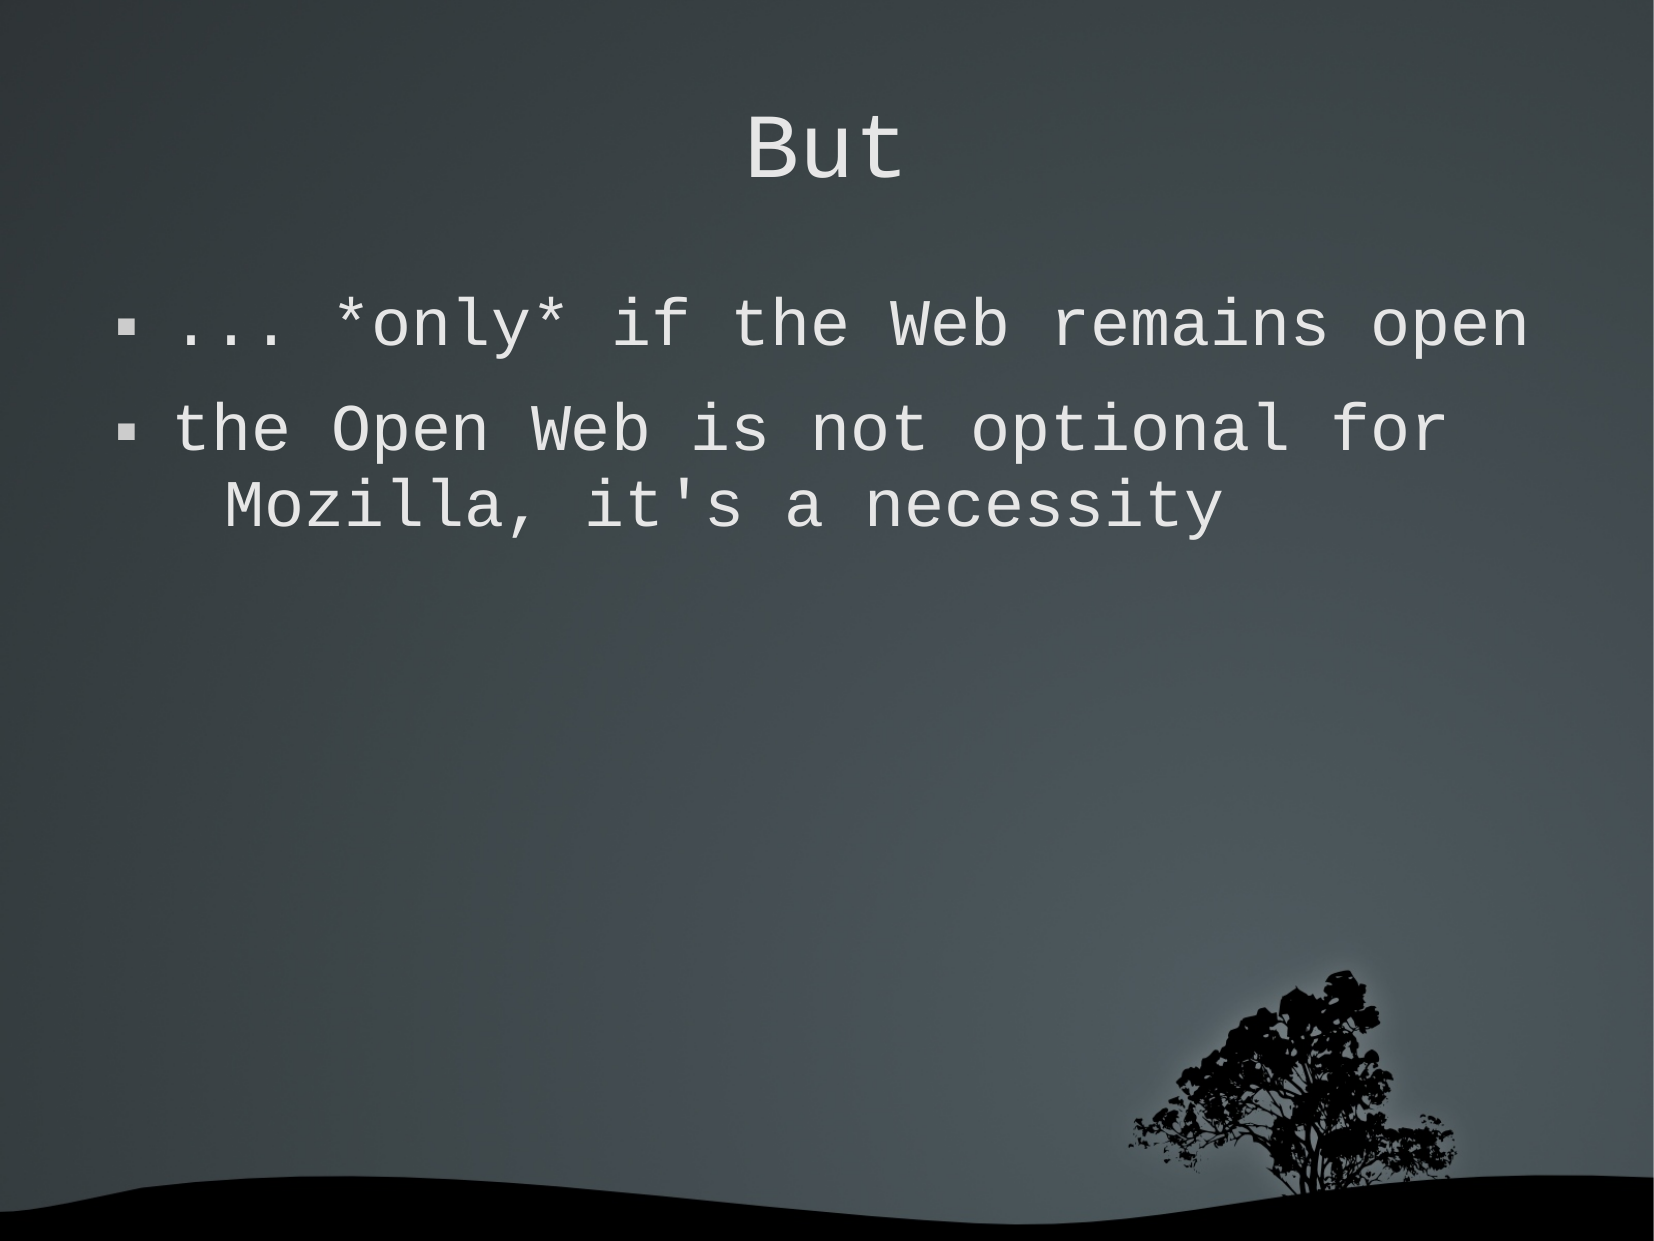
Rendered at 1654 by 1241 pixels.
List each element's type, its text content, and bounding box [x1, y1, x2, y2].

list ... *only* if the Web remains open the Open Web is not optional for Mozilla, it's a necessity [82, 290, 1571, 1094]
title But [82, 56, 1571, 250]
picture [0, 0, 1654, 1241]
